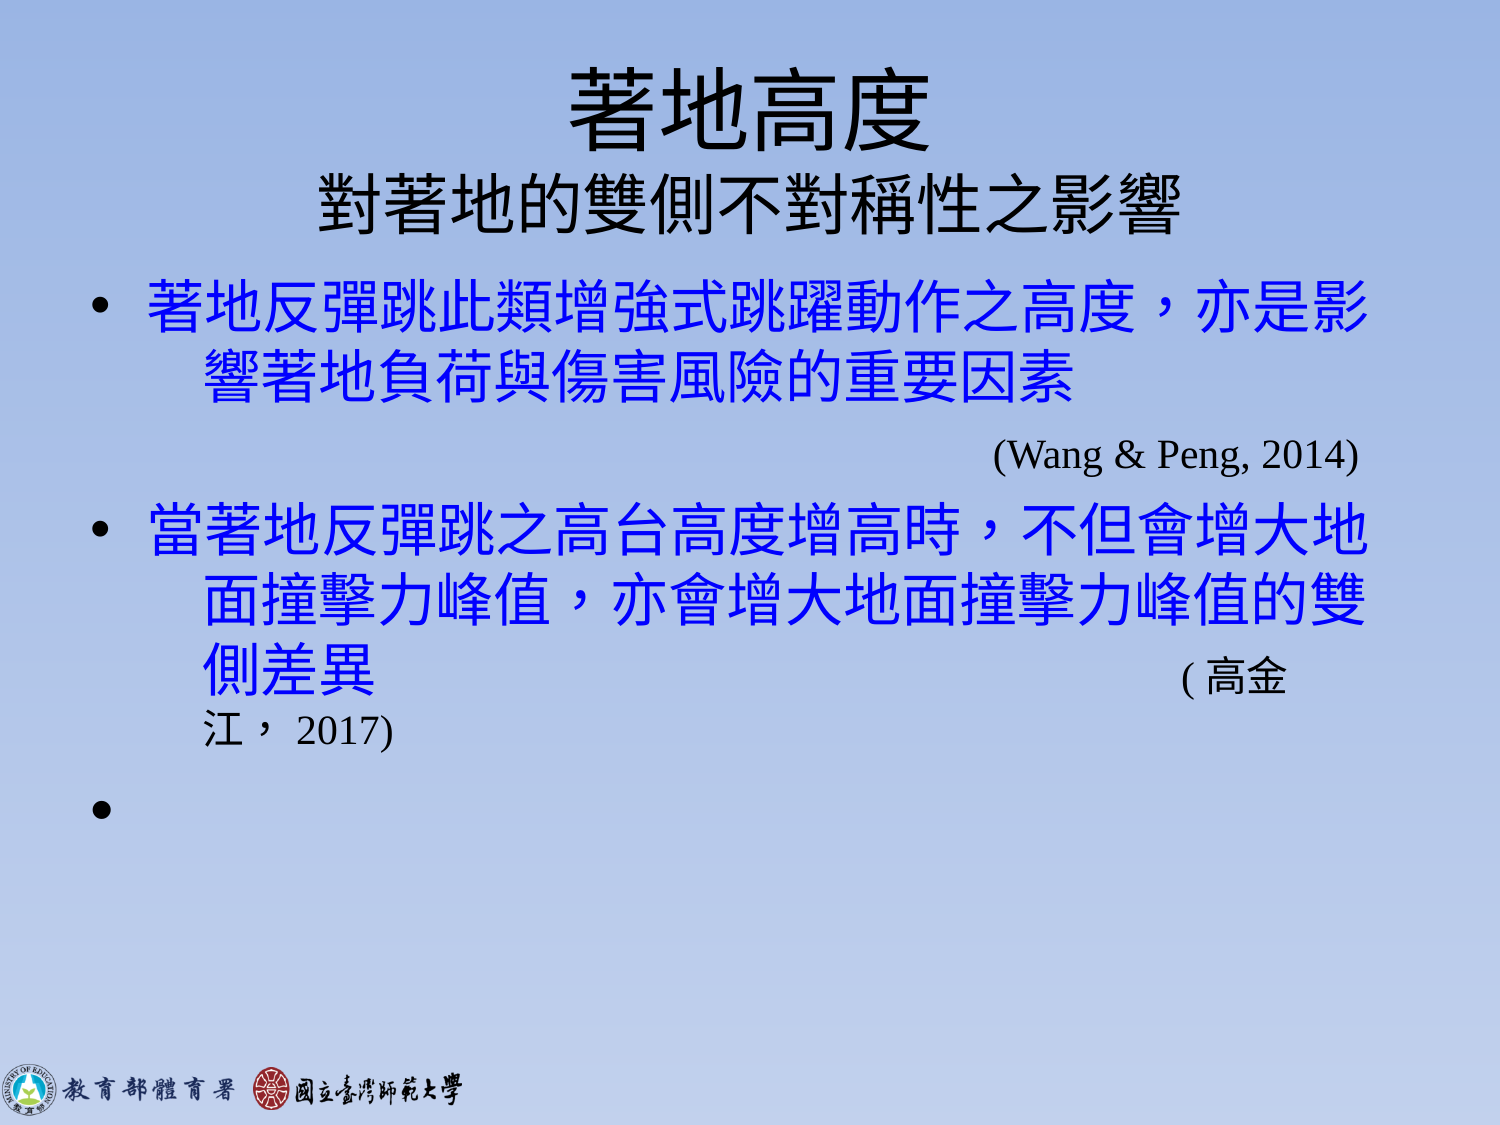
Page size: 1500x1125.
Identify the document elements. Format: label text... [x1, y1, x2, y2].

list 著地反彈跳此類增強式跳躍動作之高度，亦是影響著地負荷與傷害風險的重要因素 (Wang & Peng, 2014) 當著地反彈跳之高台高度增高時，不但會增大地面撞擊力峰值，亦會增大地面撞擊力峰值的雙側差異 (高金江，2017) [75, 262, 1426, 1005]
title 著地高度 對著地的雙側不對稱性之影響 [75, 45, 1426, 233]
